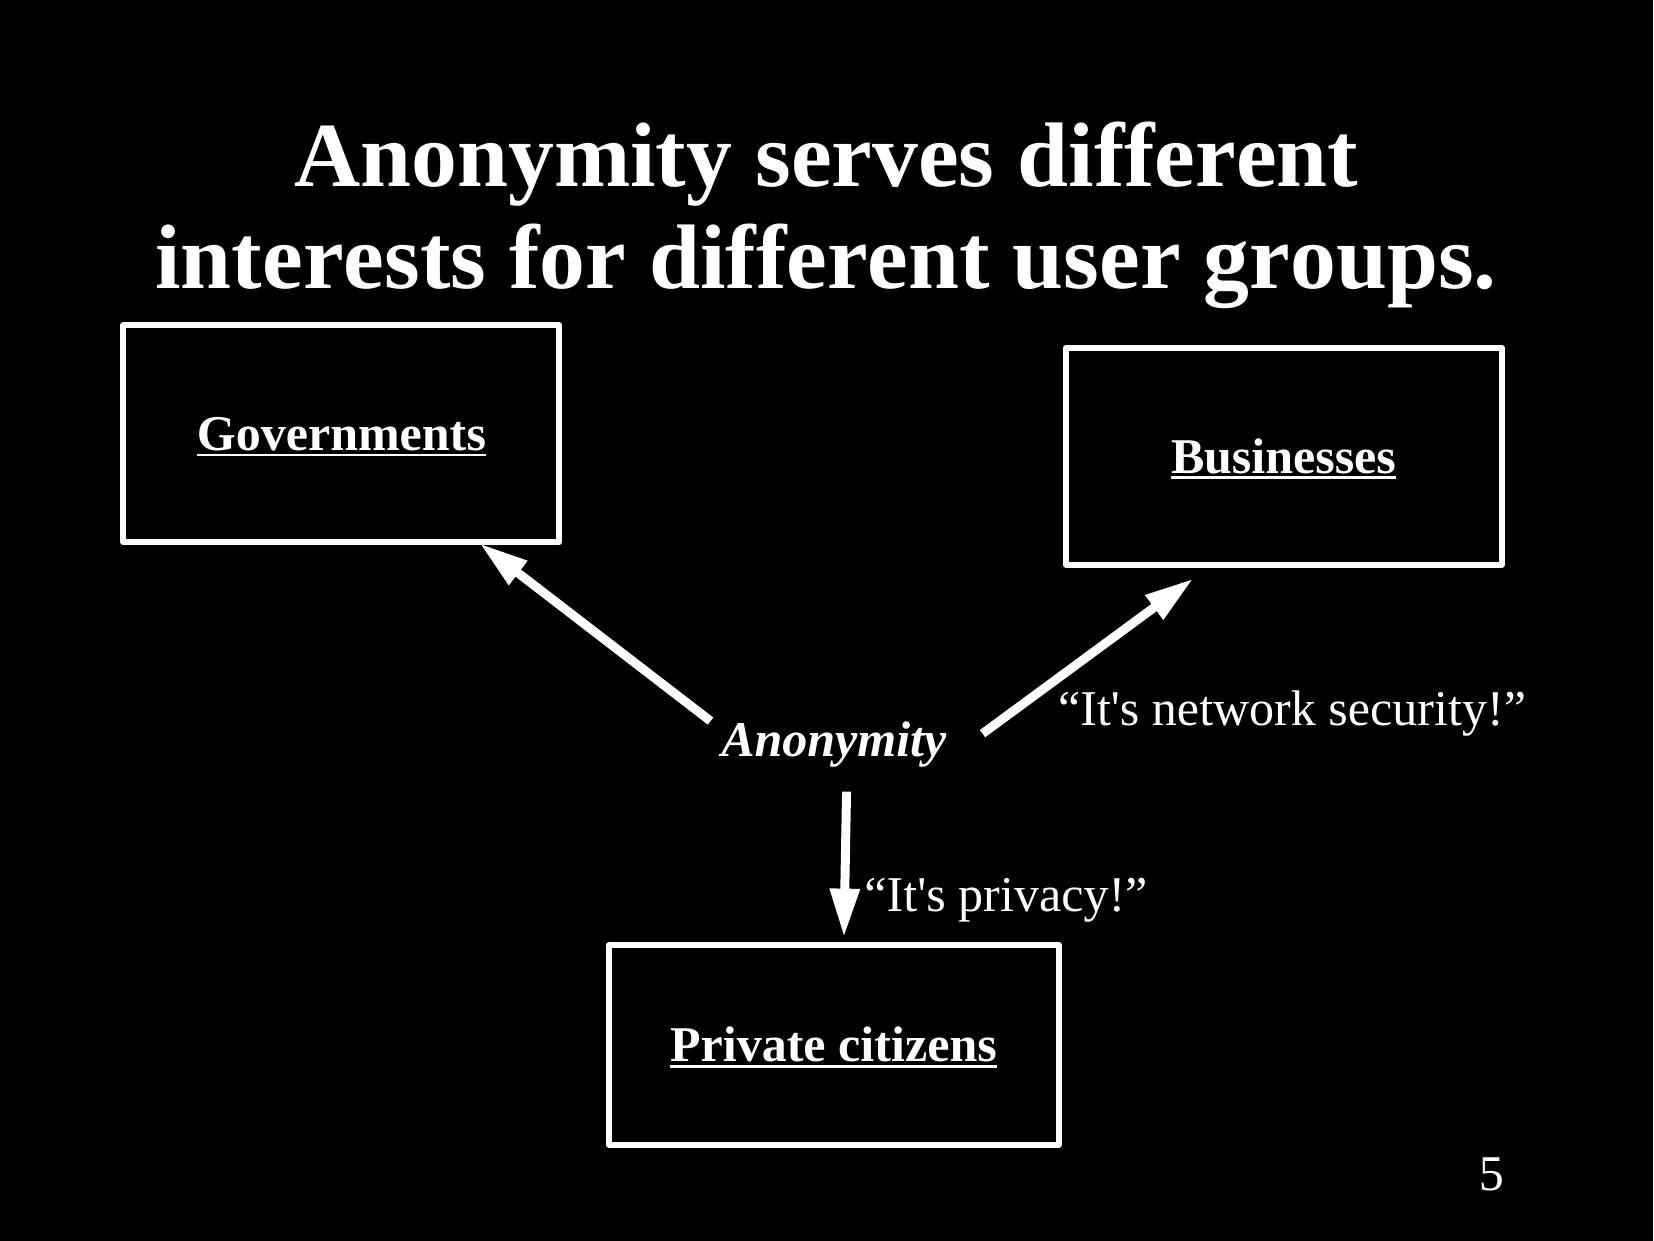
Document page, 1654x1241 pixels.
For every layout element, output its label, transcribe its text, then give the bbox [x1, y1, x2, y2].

text_box “It's privacy!” [864, 867, 1148, 924]
title Anonymity serves different interests for different user groups. [121, 68, 1534, 345]
text_box Anonymity [632, 668, 1036, 812]
text_box “It's network security!” [1058, 680, 1527, 737]
text_box Governments [123, 325, 560, 543]
text_box Businesses [1065, 347, 1502, 565]
text_box Private citizens [608, 945, 1059, 1145]
